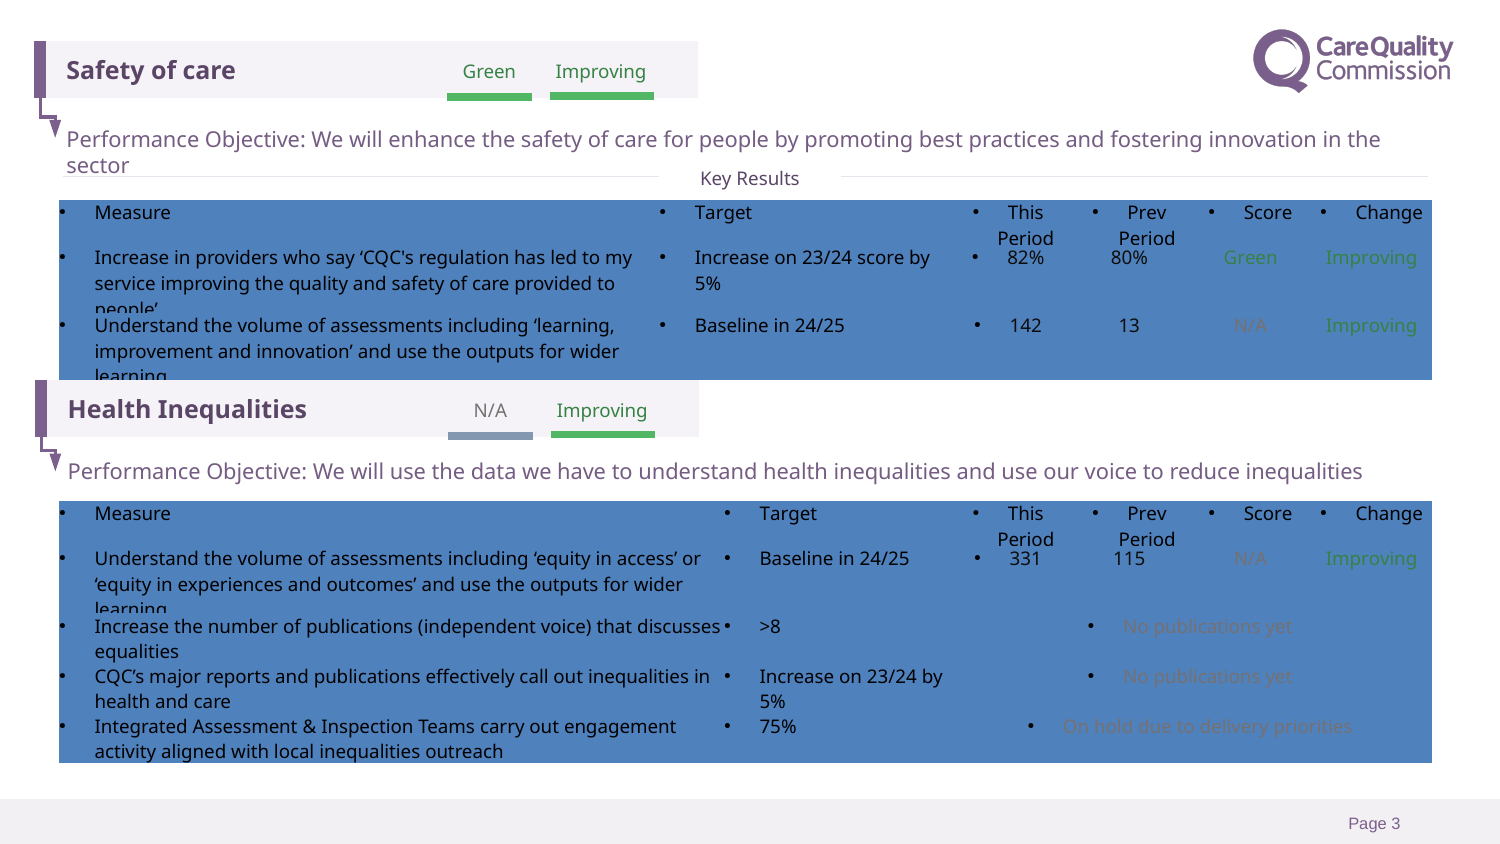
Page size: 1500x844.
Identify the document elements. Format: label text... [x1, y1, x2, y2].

text_box Green [433, 51, 533, 90]
table_header Measure [59, 200, 659, 245]
table_cell 80% [1069, 245, 1190, 313]
table_header Measure [59, 501, 724, 546]
table_header Target [724, 501, 947, 546]
table_cell CQC’s major reports and publications effectively call out inequalities in health and care [59, 663, 724, 714]
table_header Change [1311, 501, 1432, 546]
table_cell Baseline in 24/25 [724, 546, 947, 613]
table_cell 13 [1069, 313, 1190, 380]
table_cell >8 [724, 613, 947, 663]
text_box Performance Objective: We will use the data we have to understand health inequalities and use our voice to reduce inequalities [56, 452, 1434, 490]
text_box [0, 799, 1500, 844]
table_header Target [659, 200, 947, 245]
text_box Improving [534, 390, 671, 429]
table_header This Period [947, 501, 1069, 546]
text_box Page 3 [1333, 805, 1471, 841]
table_header Prev Period [1069, 501, 1190, 546]
table_cell Improving [1311, 546, 1432, 613]
table_cell Increase in providers who say ‘CQC's regulation has led to my service improving the quality and safety of care provided to people’ [59, 245, 659, 313]
text_box Improving [533, 51, 669, 90]
table_header Score [1190, 200, 1311, 245]
title Performance Objective: We will enhance the safety of care for people by promoting best practices and fostering innovation in the sector [55, 119, 1433, 158]
text_box Health Inequalities [56, 387, 366, 430]
table_cell On hold due to delivery priorities [947, 714, 1432, 763]
table_cell N/A [1190, 546, 1311, 613]
table_cell Understand the volume of assessments including ‘learning, improvement and innovation’ and use the outputs for wider learning [59, 313, 659, 380]
table_cell Increase the number of publications (independent voice) that discusses equalities [59, 613, 724, 663]
table_header This Period [947, 200, 1069, 245]
table_header Score [1190, 501, 1311, 546]
text_box Safety of care [55, 49, 365, 91]
text_box N/A [434, 390, 534, 429]
table_cell 142 [947, 313, 1069, 380]
table_cell No publications yet [947, 663, 1432, 714]
table_cell 331 [947, 546, 1069, 613]
table_cell Increase on 23/24 by 5% [724, 663, 947, 714]
table_cell No publications yet [947, 613, 1432, 663]
table_cell 82% [947, 245, 1069, 313]
table_cell Integrated Assessment & Inspection Teams carry out engagement activity aligned with local inequalities outreach [59, 714, 724, 763]
picture [1253, 29, 1454, 93]
table_header Change [1311, 200, 1432, 245]
table_cell 115 [1069, 546, 1190, 613]
table_header Prev Period [1069, 200, 1190, 245]
table_cell Baseline in 24/25 [659, 313, 947, 380]
text_box [35, 380, 699, 440]
table_cell Understand the volume of assessments including ‘equity in access’ or ‘equity in experiences and outcomes’ and use the outputs for wider learning. [59, 546, 724, 613]
text_box [34, 41, 698, 101]
table_cell Green [1190, 245, 1311, 313]
table_cell Increase on 23/24 score by 5% [659, 245, 947, 313]
text_box Key Results [659, 159, 841, 193]
table_cell 75% [724, 714, 947, 763]
table_cell Improving [1311, 313, 1432, 380]
table_cell N/A [1190, 313, 1311, 380]
table_cell Improving [1311, 245, 1432, 313]
